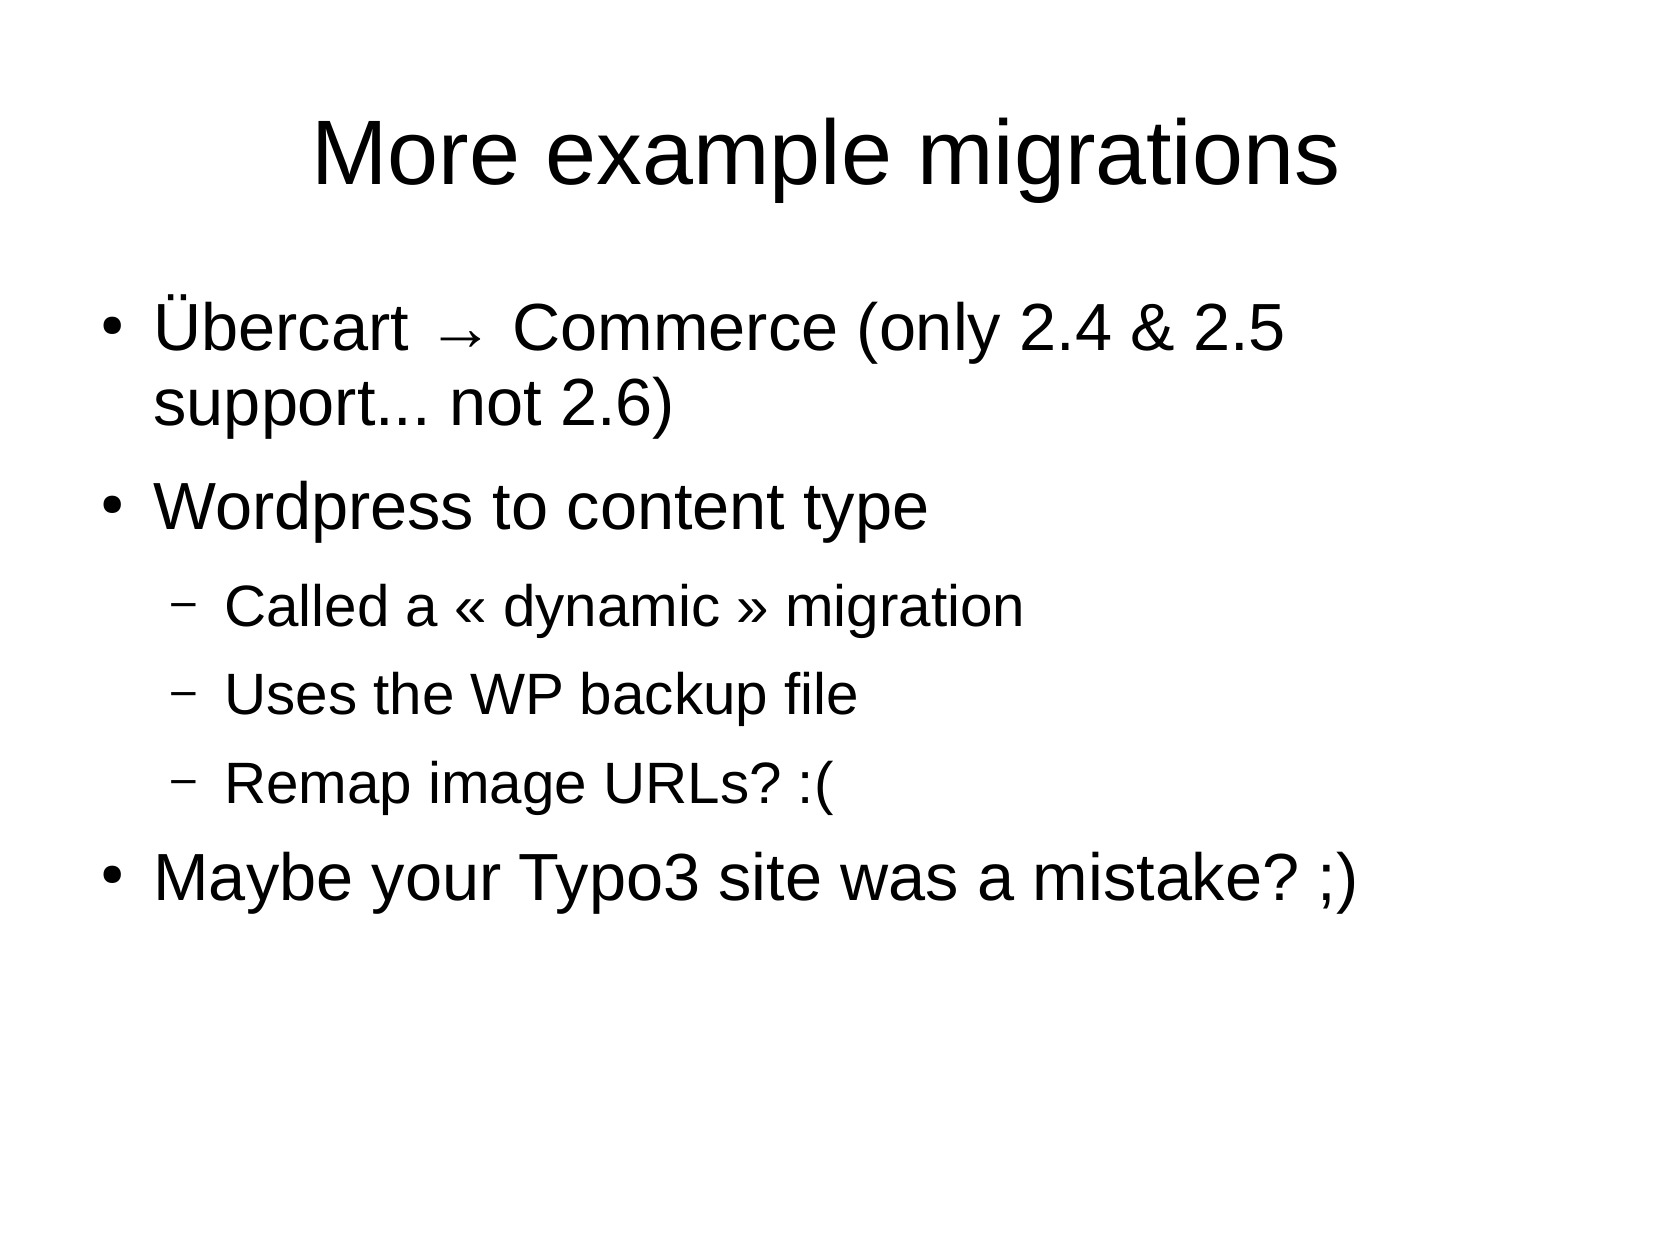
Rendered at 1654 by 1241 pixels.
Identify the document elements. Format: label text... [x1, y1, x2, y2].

title More example migrations [82, 49, 1571, 257]
list Übercart → Commerce (only 2.4 & 2.5 support... not 2.6) Wordpress to content type Called a « dynamic » migration Uses the WP backup file Remap image URLs? :( Maybe your Typo3 site was a mistake? ;) [82, 290, 1538, 1010]
